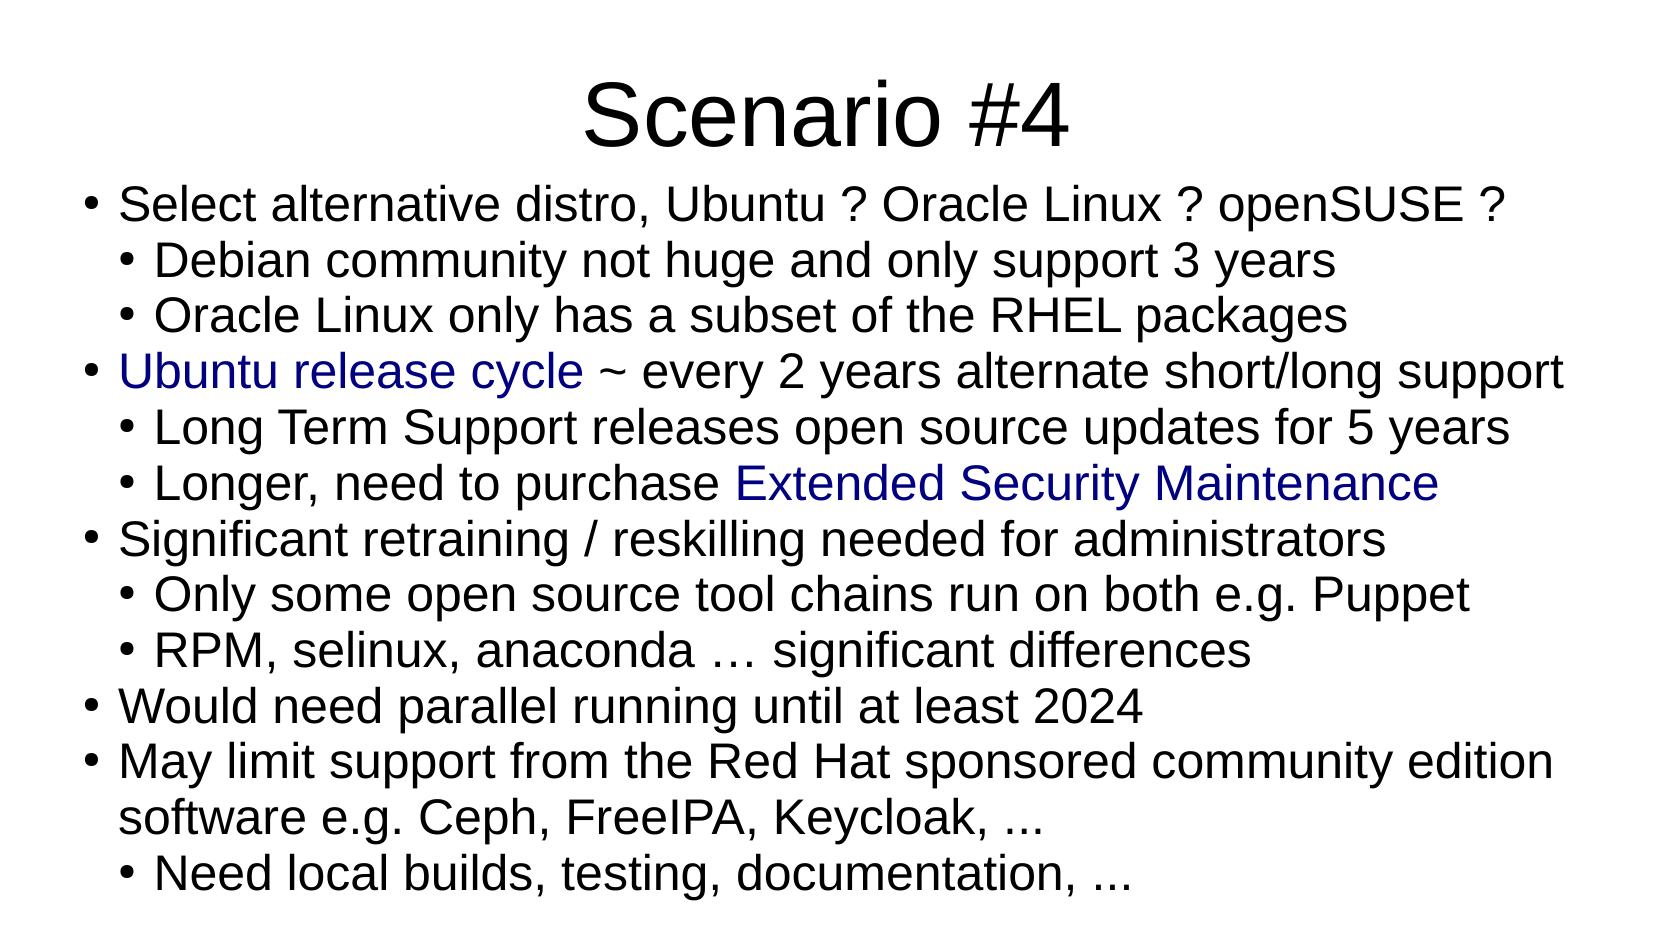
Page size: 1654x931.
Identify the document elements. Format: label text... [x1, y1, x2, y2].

subtitle Select alternative distro, Ubuntu ? Oracle Linux ? openSUSE ? Debian community not huge and only support 3 years Oracle Linux only has a subset of the RHEL packages Ubuntu release cycle ~ every 2 years alternate short/long support Long Term Support releases open source updates for 5 years Longer, need to purchase Extended Security Maintenance Significant retraining / reskilling needed for administrators Only some open source tool chains run on both e.g. Puppet RPM, selinux, anaconda … significant differences Would need parallel running until at least 2024 May limit support from the Red Hat sponsored community edition software e.g. Ceph, FreeIPA, Keycloak, ... Need local builds, testing, documentation, ... [82, 176, 1571, 902]
title Scenario #4 [82, 37, 1571, 176]
